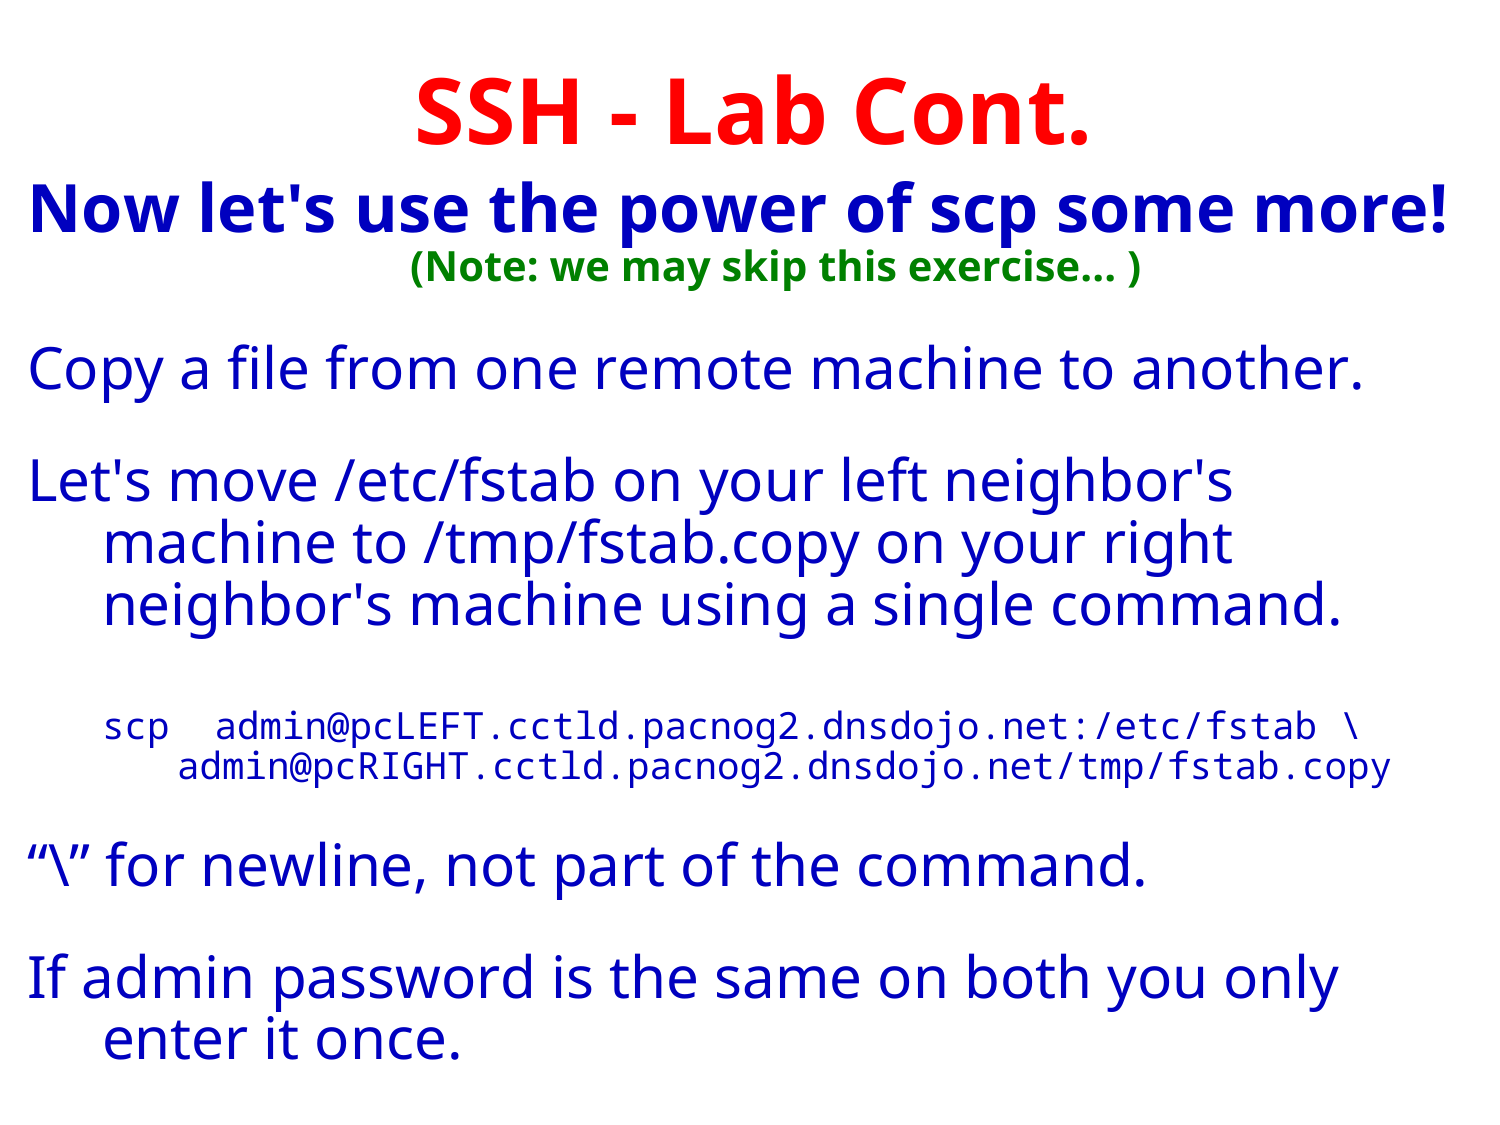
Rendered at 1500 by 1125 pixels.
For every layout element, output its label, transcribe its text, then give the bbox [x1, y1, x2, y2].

list Now let's use the power of scp some more! (Note: we may skip this exercise... ) Copy a file from one remote machine to another. Let's move /etc/fstab on your left neighbor's machine to /tmp/fstab.copy on your right neighbor's machine using a single command. scp admin@pcLEFT.cctld.pacnog2.dnsdojo.net:/etc/fstab \ admin@pcRIGHT.cctld.pacnog2.dnsdojo.net/tmp/fstab.copy “\” for newline, not part of the command. If admin password is the same on both you only enter it once. Did you notice we renamed the file as well? [27, 175, 1450, 1125]
text_box [82, 929, 1302, 1042]
title SSH - Lab Cont. [191, 46, 1341, 165]
